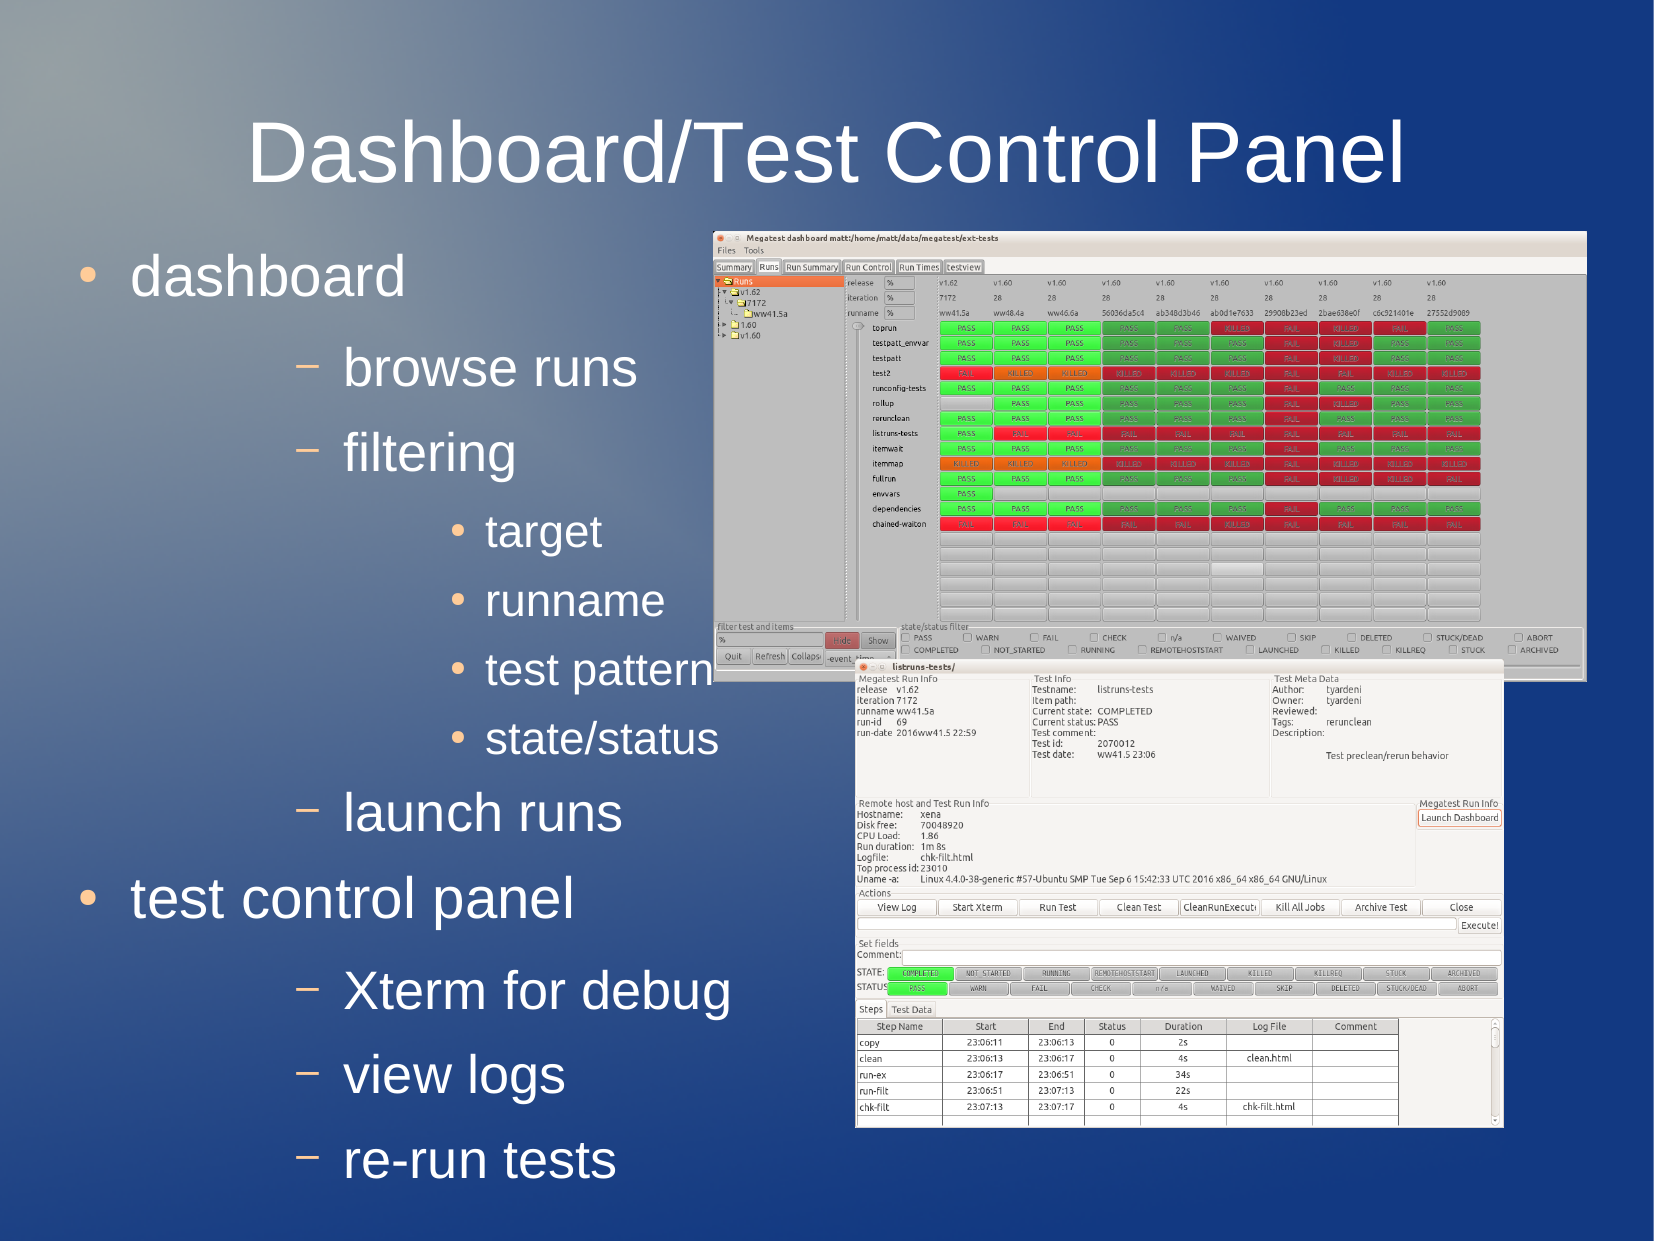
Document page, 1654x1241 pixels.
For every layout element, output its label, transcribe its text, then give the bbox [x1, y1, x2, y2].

list dashboard browse runs filtering target runname test pattern state/status launch runs test control panel Xterm for debug view logs re-run tests [60, 243, 787, 1190]
picture [0, 0, 1654, 1241]
title Dashboard/Test Control Panel [82, 49, 1571, 243]
